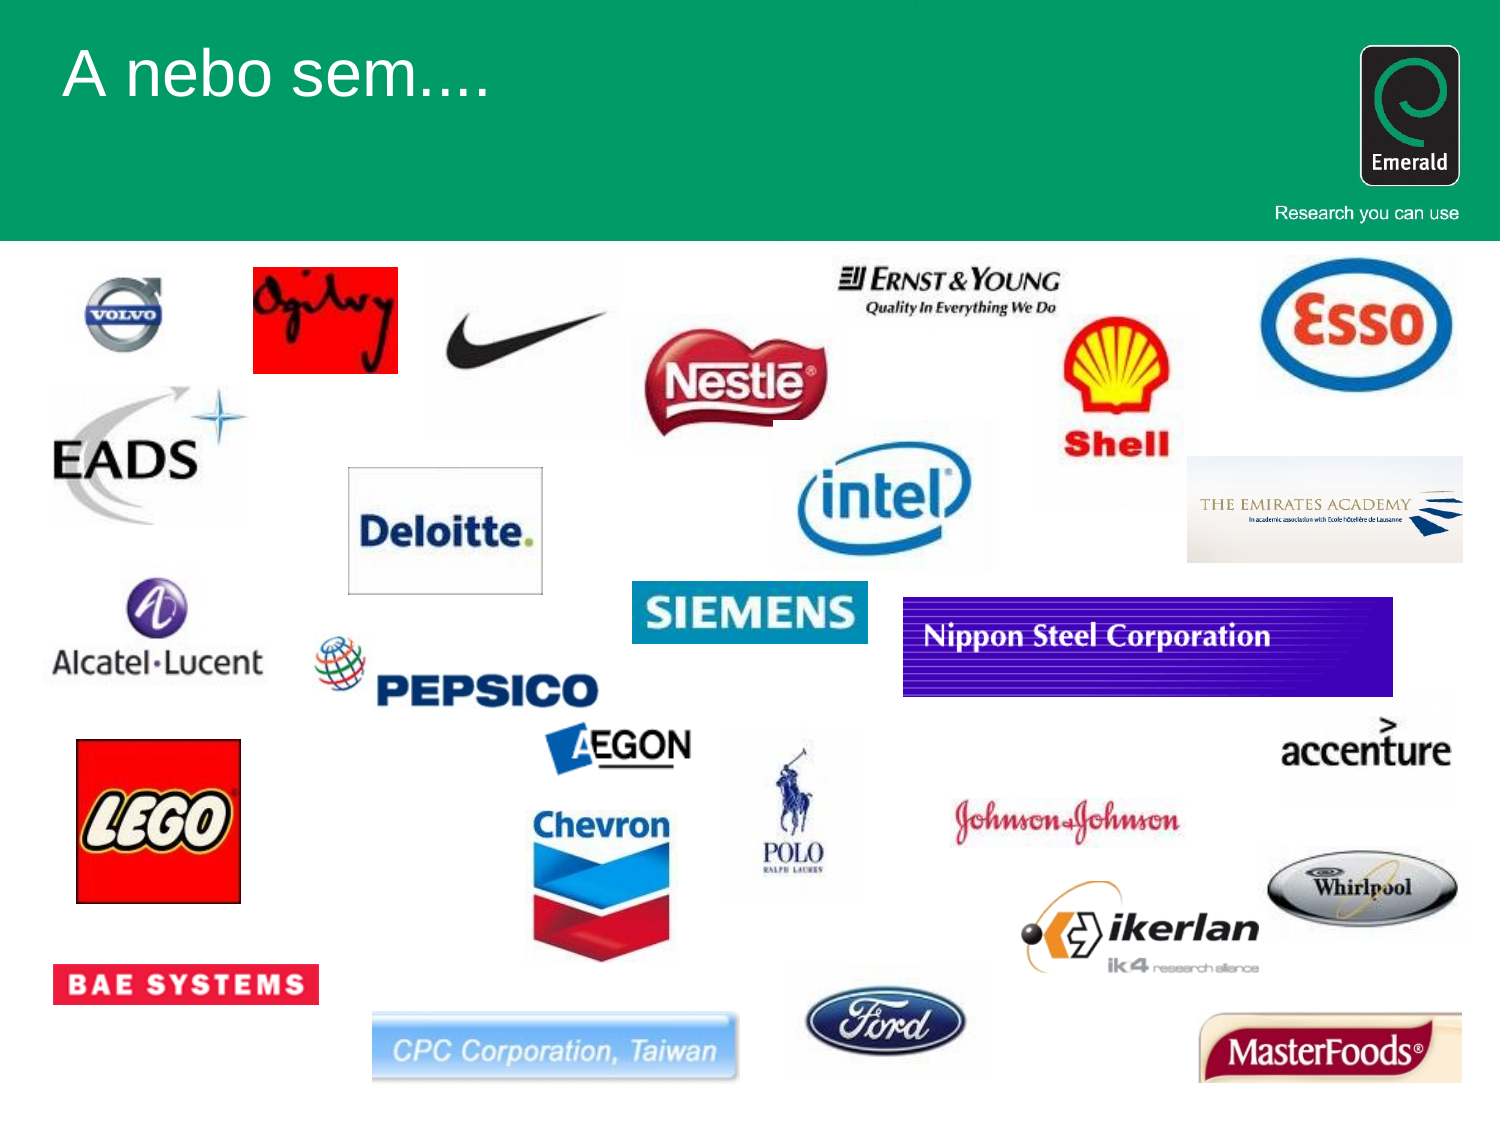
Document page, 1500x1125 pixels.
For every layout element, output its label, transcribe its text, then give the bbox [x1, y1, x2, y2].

picture [372, 1011, 740, 1084]
title A nebo sem.... [62, 38, 1250, 220]
picture [1198, 1011, 1462, 1083]
picture [53, 385, 249, 525]
picture [950, 798, 1186, 848]
picture [253, 267, 398, 374]
picture [64, 267, 186, 360]
picture [76, 739, 241, 904]
picture [525, 716, 724, 776]
picture [525, 810, 678, 964]
picture [1257, 255, 1457, 397]
picture [348, 467, 543, 595]
picture [430, 243, 625, 438]
picture [53, 964, 319, 1005]
picture [41, 538, 275, 706]
picture [642, 588, 857, 631]
picture [312, 633, 600, 709]
picture [631, 255, 1463, 571]
picture [785, 964, 987, 1079]
picture [903, 597, 1452, 809]
picture [726, 727, 860, 903]
picture [1021, 846, 1469, 973]
